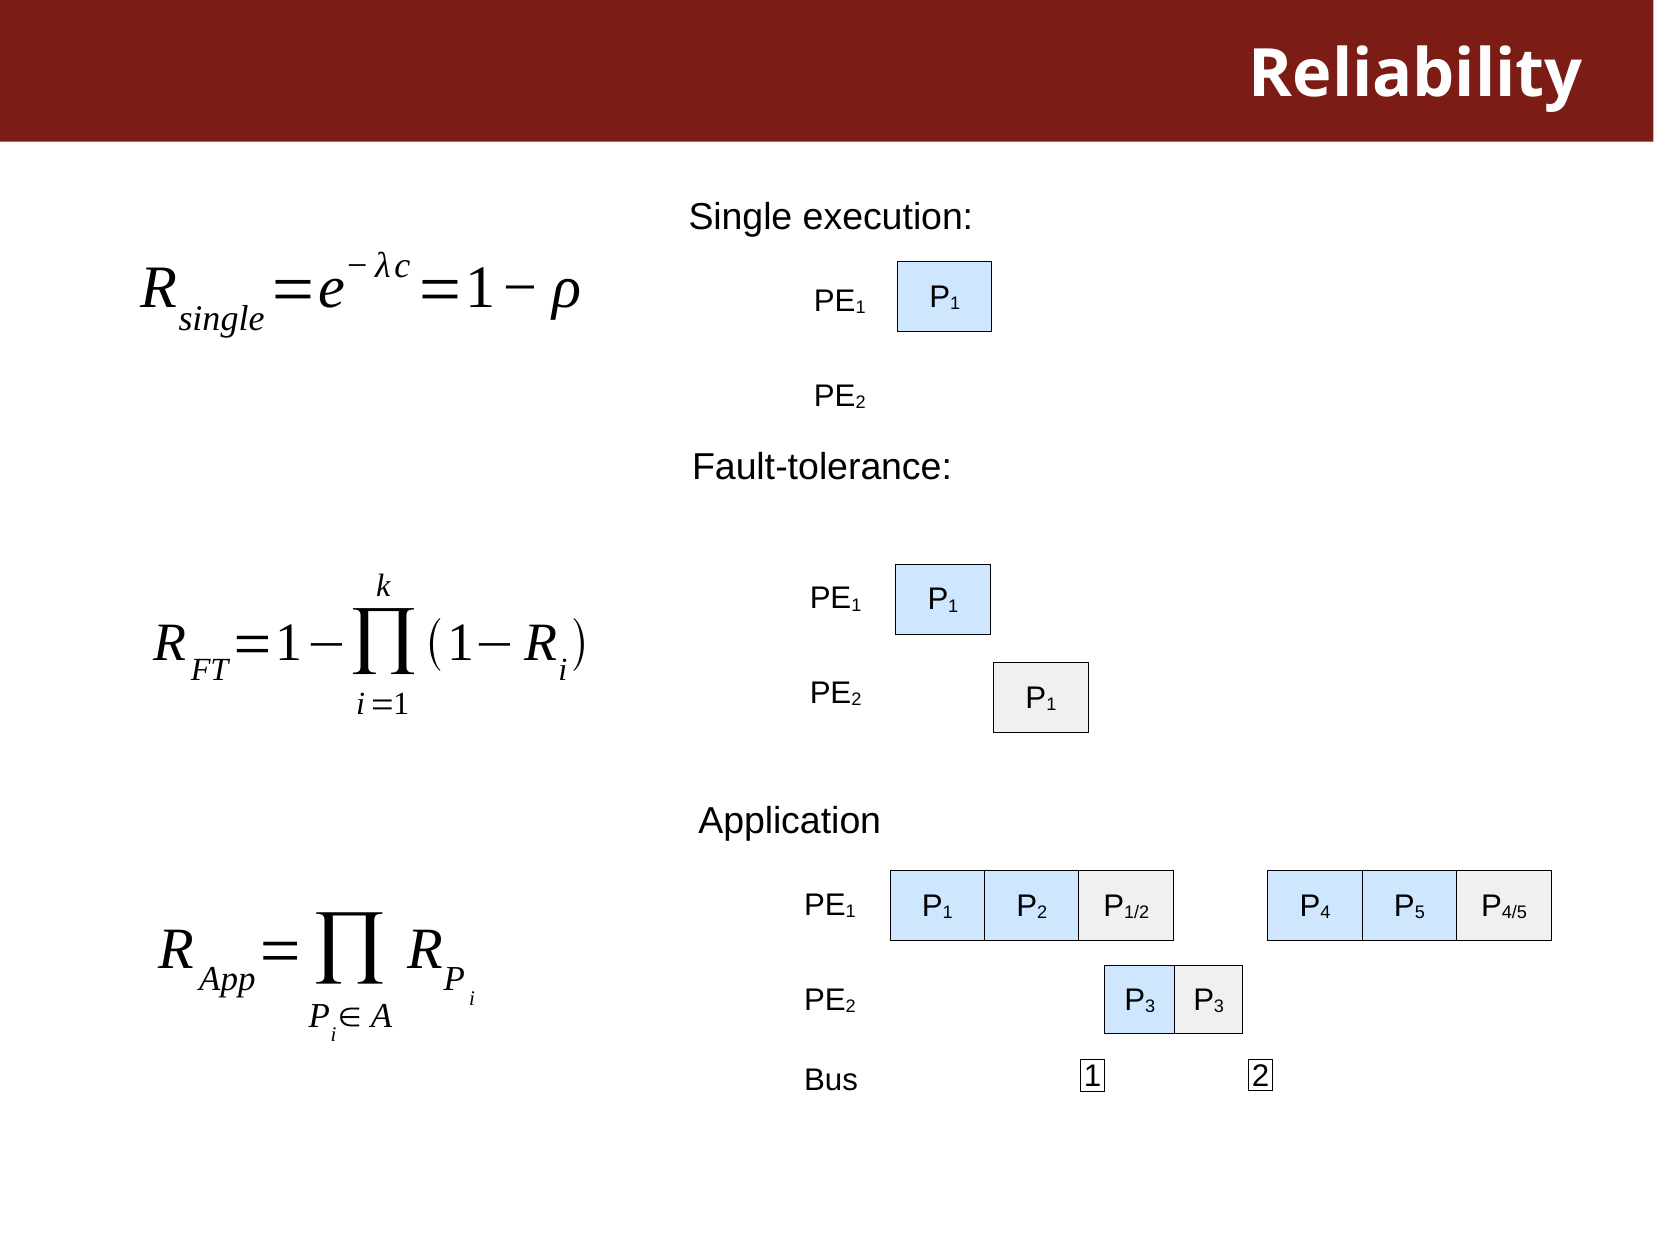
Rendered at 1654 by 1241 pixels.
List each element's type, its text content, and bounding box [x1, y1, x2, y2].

title Reliability [0, 7, 1583, 135]
text_box P3 [1104, 965, 1174, 1034]
text_box P5 [1362, 870, 1456, 941]
text_box P3 [1174, 965, 1243, 1034]
text_box P4 [1267, 870, 1362, 941]
text_box PE1 [795, 562, 894, 634]
text_box PE2 [799, 359, 898, 431]
text_box PE1 [789, 869, 888, 940]
text_box Application [683, 785, 896, 857]
text_box PE2 [789, 963, 888, 1035]
text_box P1 [890, 870, 984, 941]
text_box PE2 [795, 657, 894, 728]
text_box P4/5 [1456, 870, 1552, 941]
chart [122, 236, 602, 341]
text_box 2 [1248, 1059, 1273, 1091]
chart [136, 559, 600, 725]
chart [140, 903, 488, 1048]
text_box 1 [1080, 1059, 1105, 1092]
text_box Bus [789, 1049, 888, 1111]
text_box P2 [984, 870, 1078, 941]
text_box PE1 [799, 265, 898, 336]
text_box P1 [993, 662, 1089, 733]
text_box P1 [895, 564, 991, 635]
text_box P1 [897, 261, 992, 332]
text_box Single execution: [673, 181, 989, 252]
text_box Fault-tolerance: [677, 431, 967, 502]
text_box P1/2 [1078, 870, 1174, 941]
